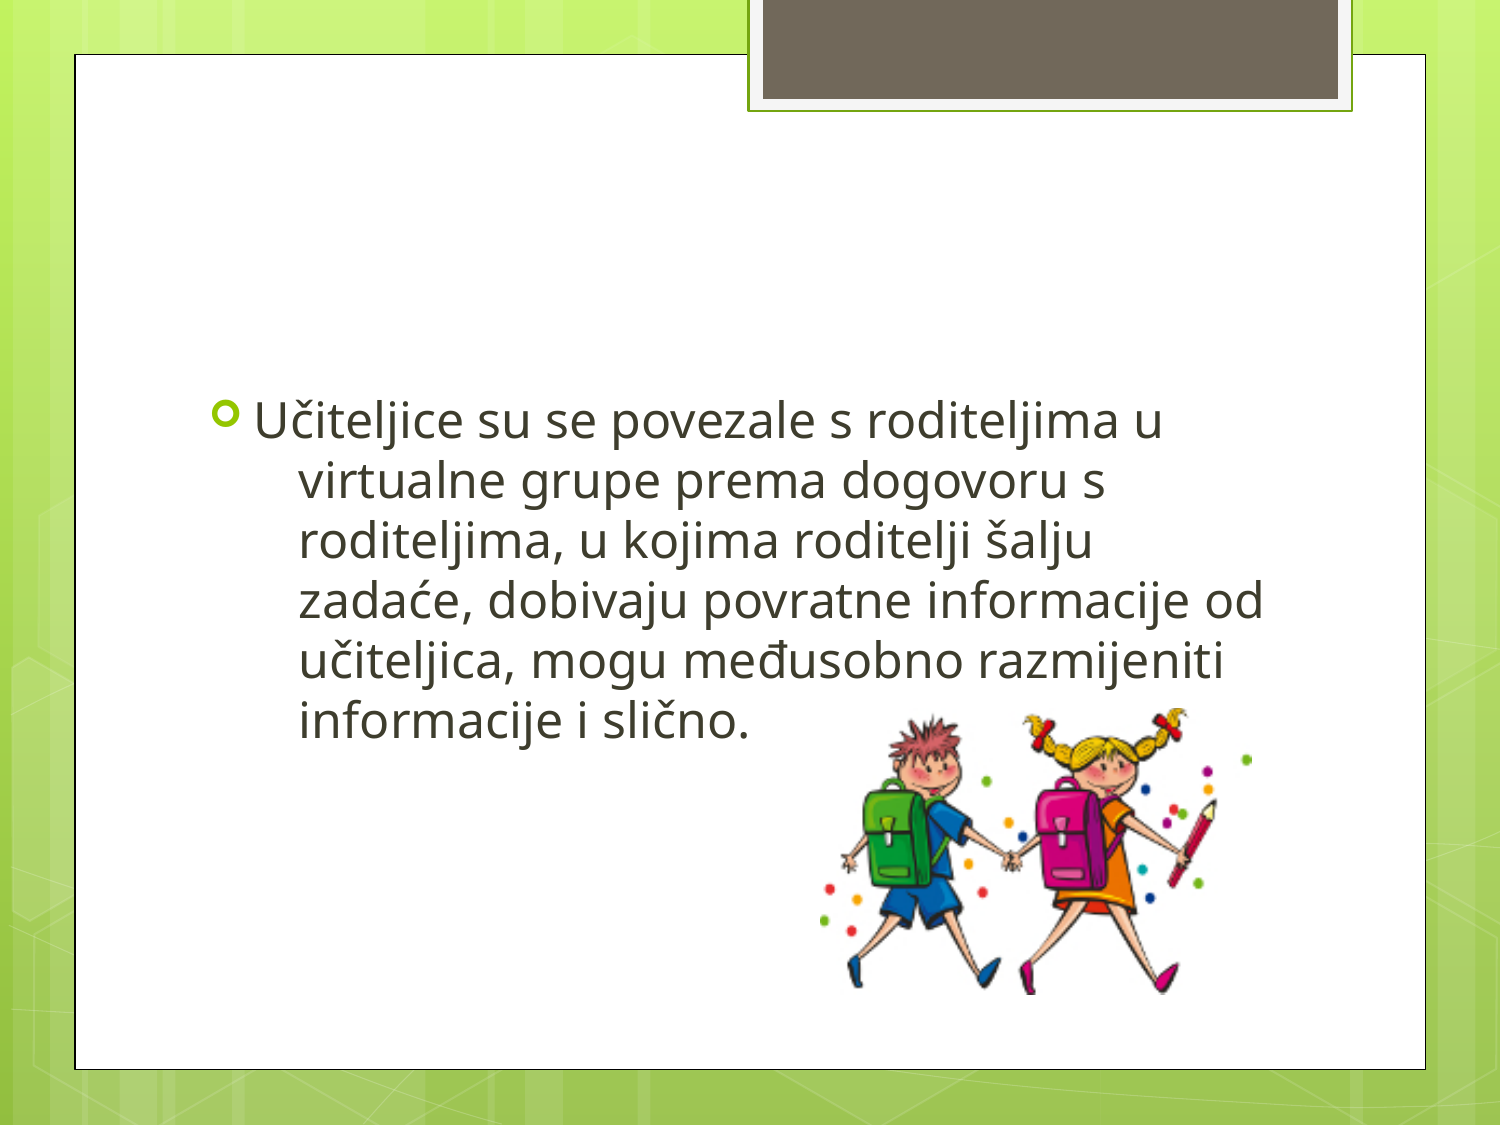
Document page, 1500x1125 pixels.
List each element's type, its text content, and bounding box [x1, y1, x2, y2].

list Učiteljice su se povezale s roditeljima u virtualne grupe prema dogovoru s roditeljima, u kojima roditelji šalju zadaće, dobivaju povratne informacije od učiteljica, mogu međusobno razmijeniti informacije i slično. [171, 381, 1283, 957]
picture [820, 708, 1252, 995]
